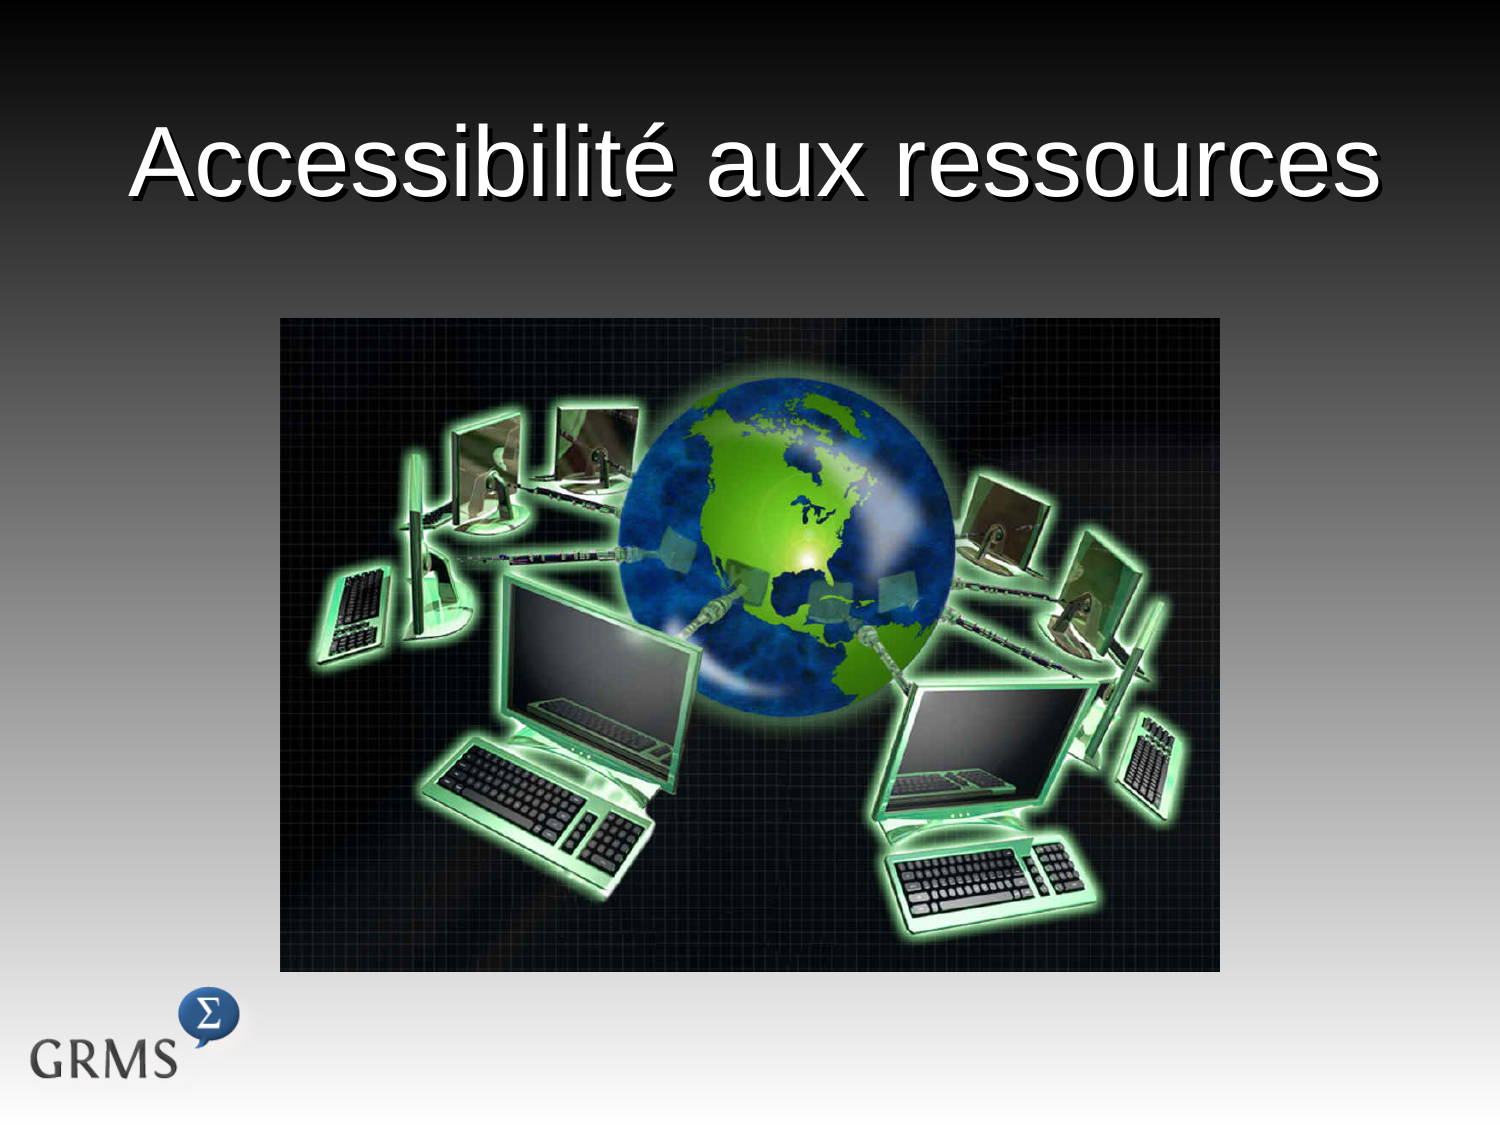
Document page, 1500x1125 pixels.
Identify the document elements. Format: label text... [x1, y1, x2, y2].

picture [16, 974, 267, 1107]
title Accessibilité aux ressources [70, 59, 1441, 260]
picture [280, 318, 1220, 972]
